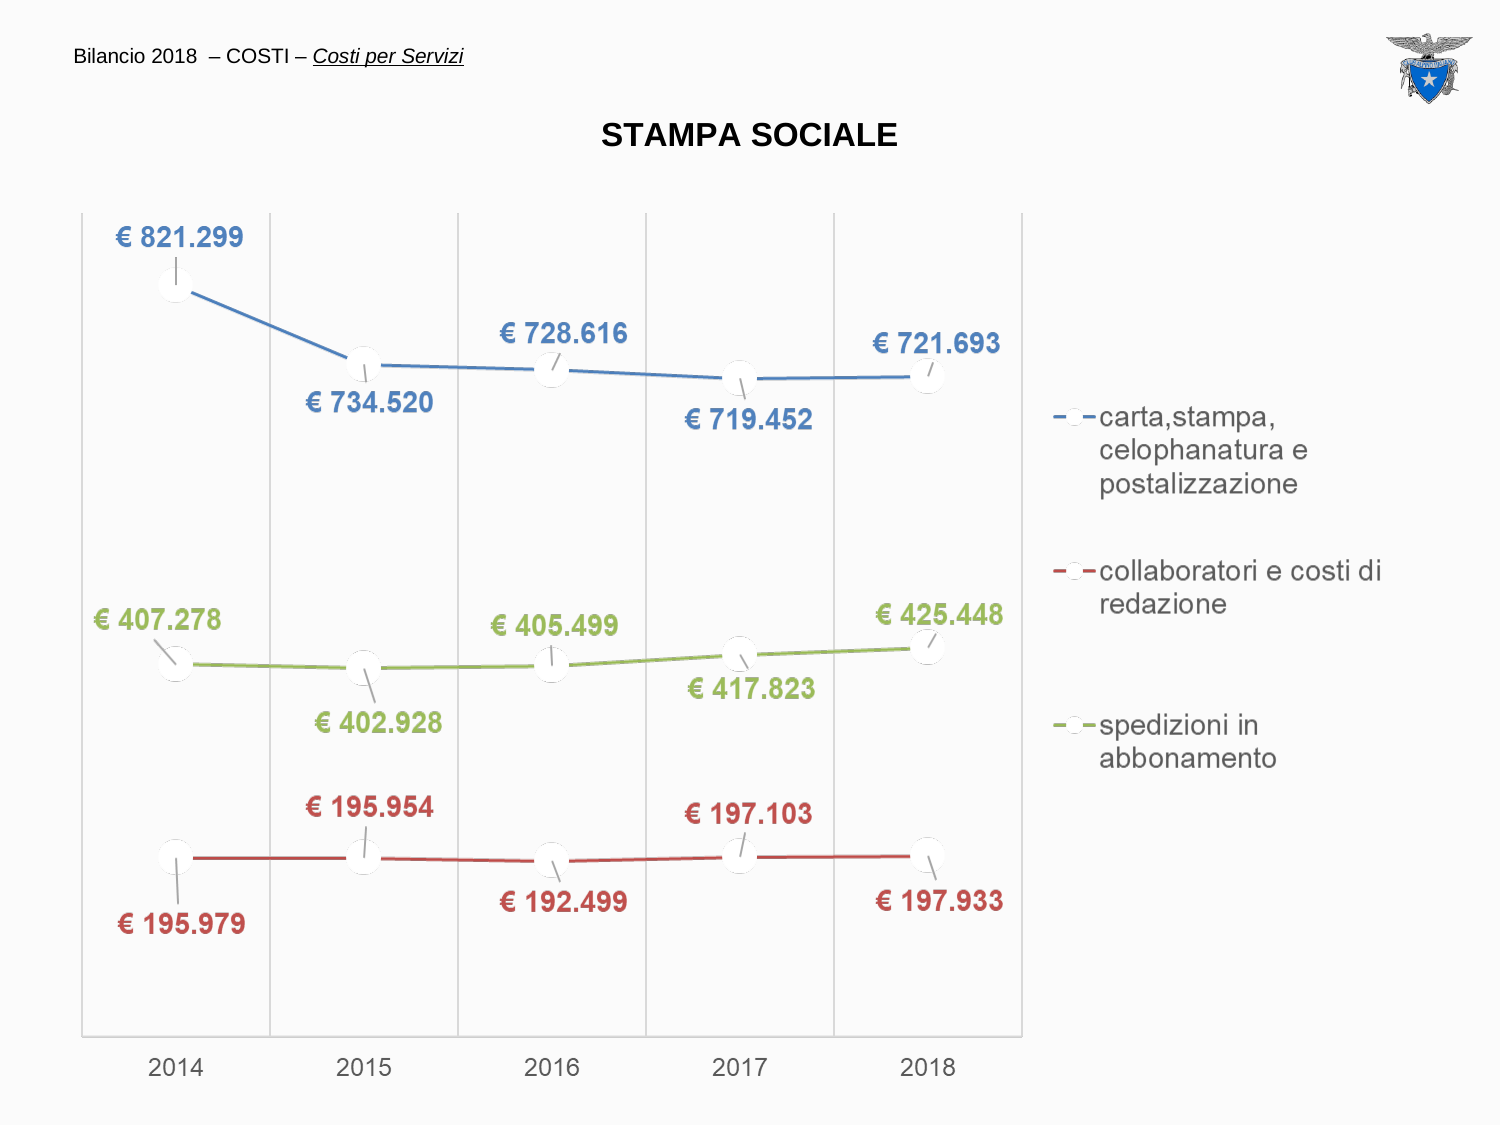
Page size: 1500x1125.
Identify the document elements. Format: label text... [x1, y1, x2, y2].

text_box Bilancio 2018 – COSTI – Costi per Servizi [58, 35, 622, 76]
picture [59, 190, 1411, 1094]
text_box STAMPA SOCIALE [177, 105, 1323, 161]
picture [1382, 29, 1477, 112]
